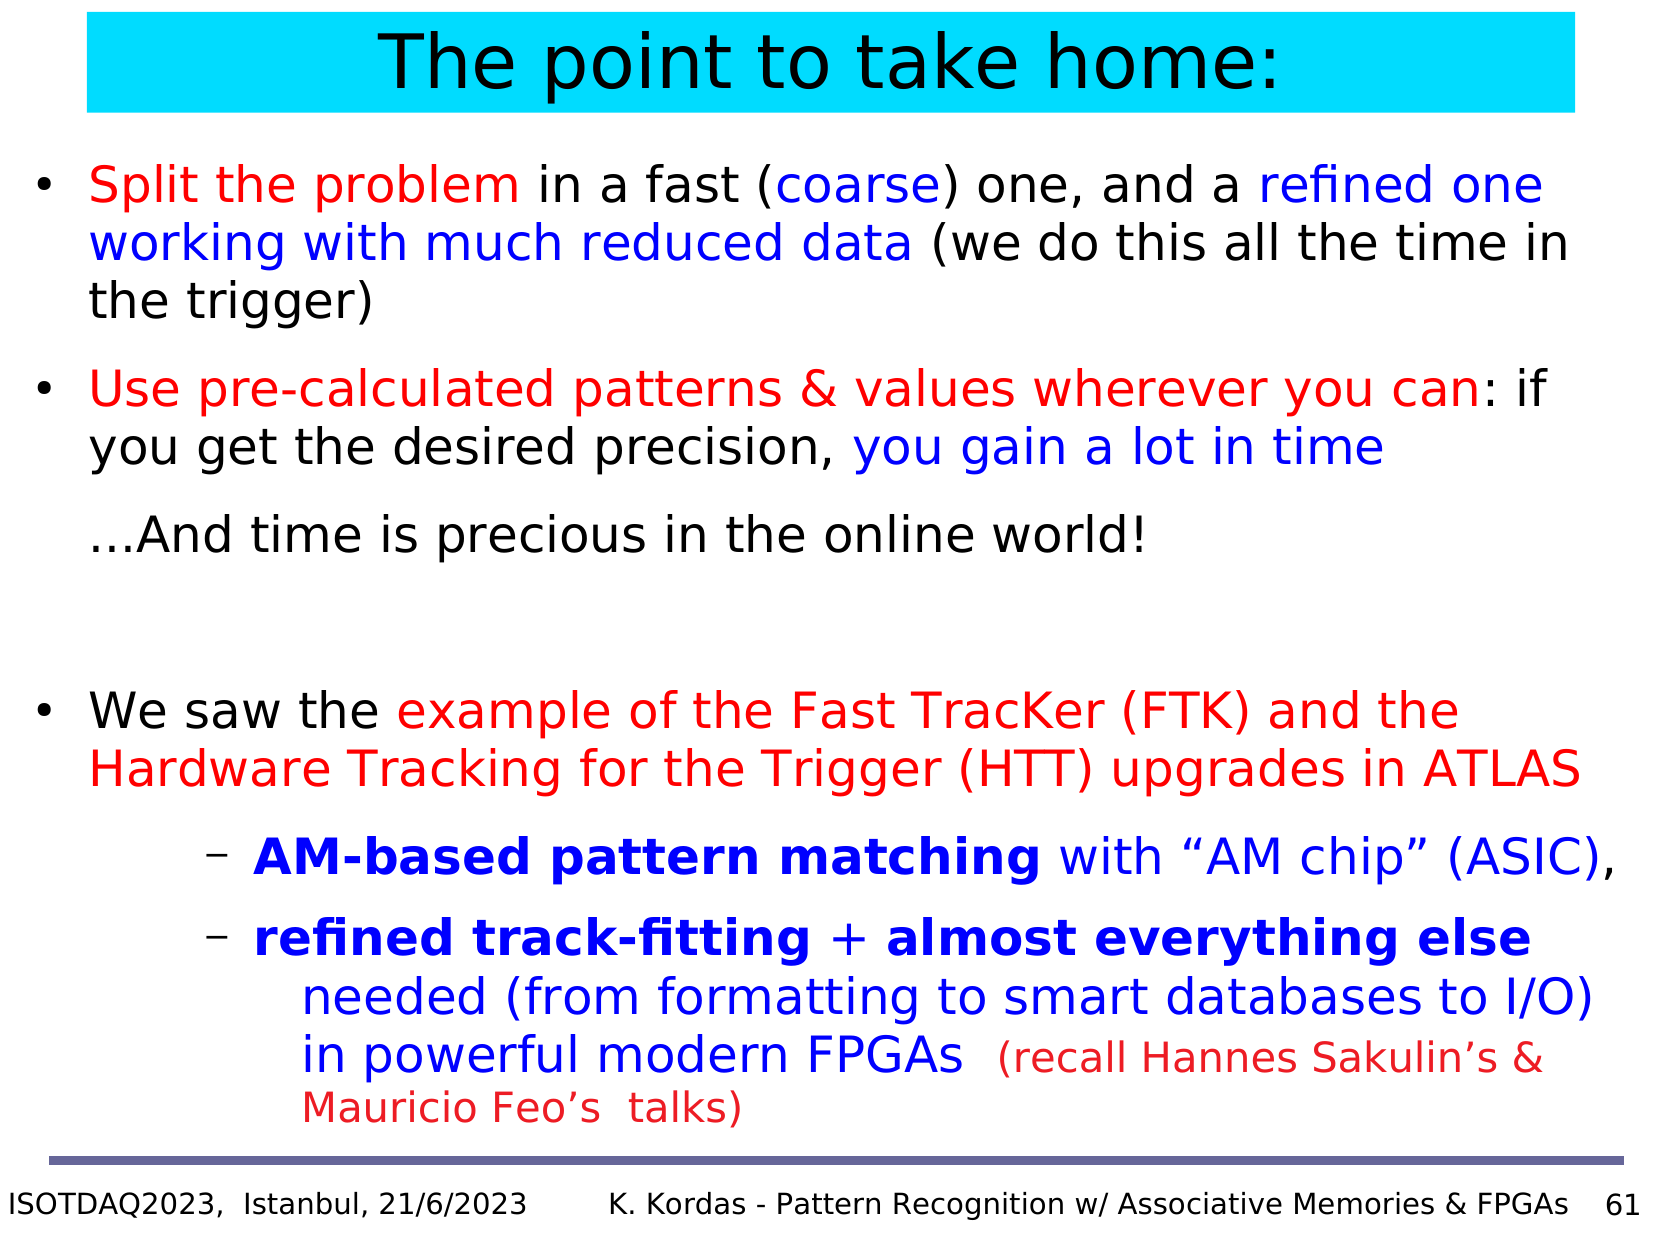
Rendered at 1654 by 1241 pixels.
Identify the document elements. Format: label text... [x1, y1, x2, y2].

title The point to take home: [86, 11, 1576, 113]
list Split the problem in a fast (coarse) one, and a refined one working with much reduced data (we do this all the time in the trigger) Use pre-calculated patterns & values wherever you can: if you get the desired precision, you gain a lot in time ...And time is precious in the online world! We saw the example of the Fast TracKer (FTK) and the Hardware Tracking for the Trigger (HTT) upgrades in ATLAS AM-based pattern matching with “AM chip” (ASIC), refined track-fitting + almost everything else needed (from formatting to smart databases to I/O) in powerful modern FPGAs (recall Hannes Sakulin’s & Mauricio Feo’s talks) [17, 155, 1642, 1241]
